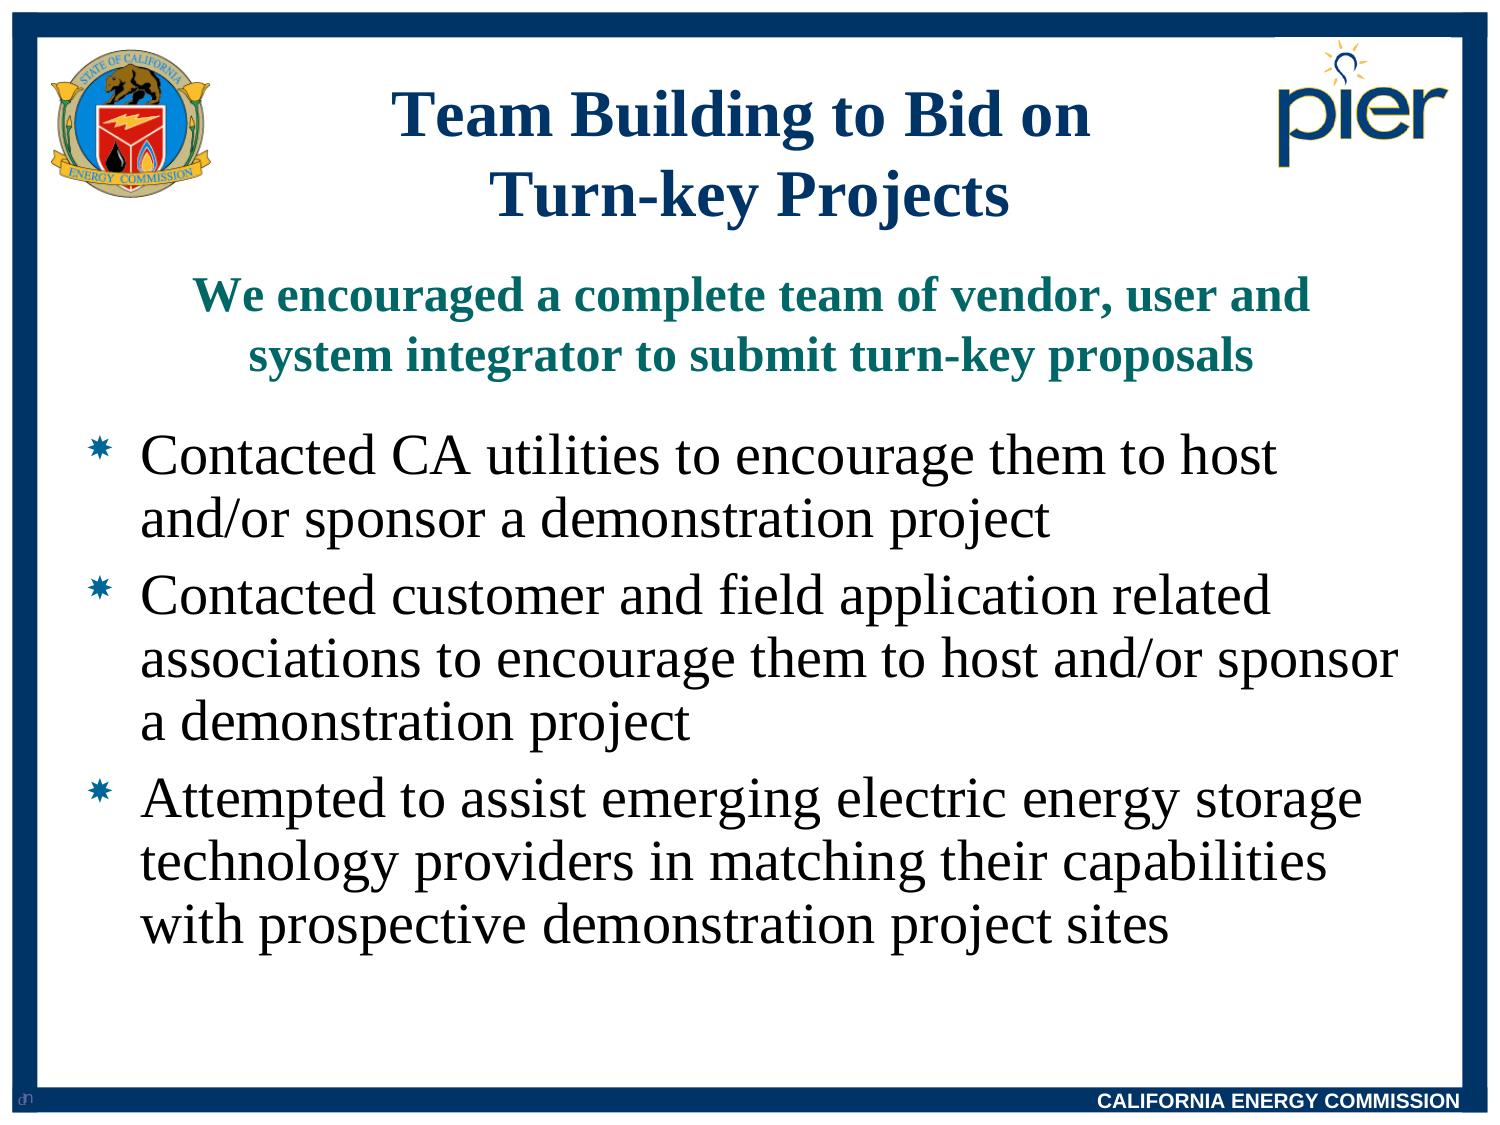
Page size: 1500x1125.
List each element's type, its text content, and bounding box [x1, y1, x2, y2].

text_box We encouraged a complete team of vendor, user and system integrator to submit turn-key proposals [128, 254, 1375, 390]
title Team Building to Bid on Turn-key Projects [112, 56, 1388, 244]
picture [50, 49, 211, 198]
list Contacted CA utilities to encourage them to host and/or sponsor a demonstration project Contacted customer and field application related associations to encourage them to host and/or sponsor a demonstration project Attempted to assist emerging electric energy storage technology providers in matching their capabilities with prospective demonstration project sites [69, 416, 1449, 981]
picture [1275, 37, 1451, 171]
